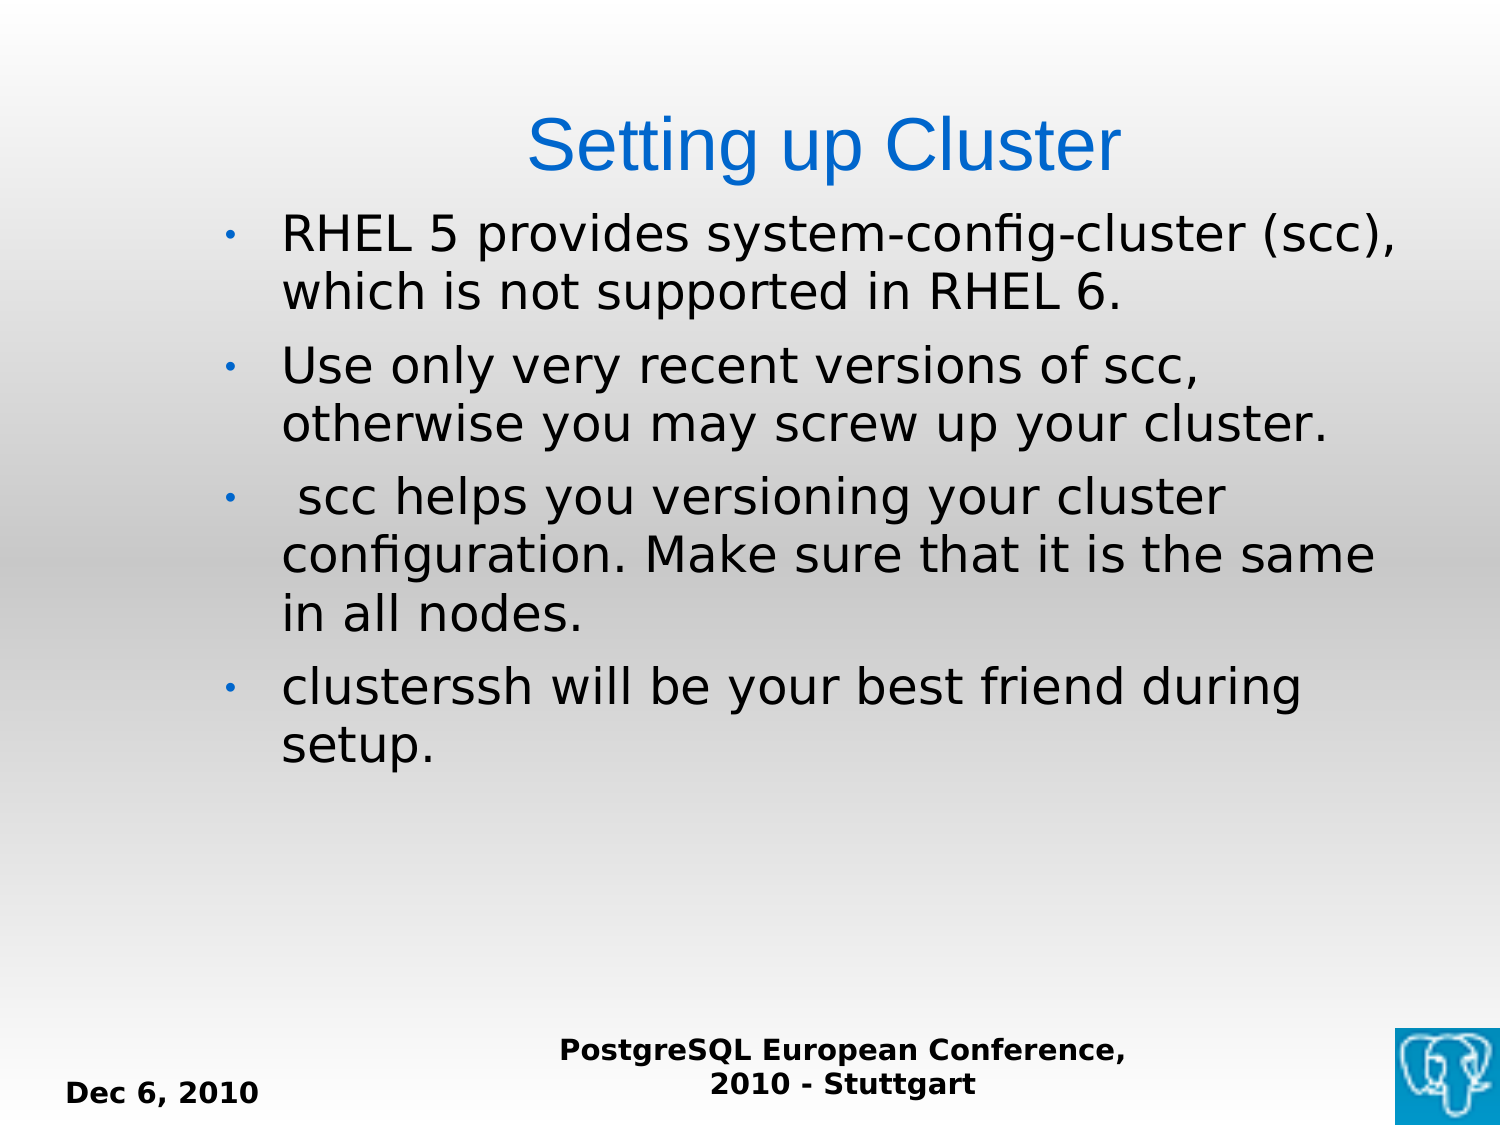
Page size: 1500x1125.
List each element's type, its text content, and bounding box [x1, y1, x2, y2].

list RHEL 5 provides system-config-cluster (scc), which is not supported in RHEL 6. Use only very recent versions of scc, otherwise you may screw up your cluster. scc helps you versioning your cluster configuration. Make sure that it is the same in all nodes. clusterssh will be your best friend during setup. [224, 205, 1425, 881]
title Setting up Cluster [224, 49, 1425, 205]
picture [1400, 1033, 1492, 1118]
